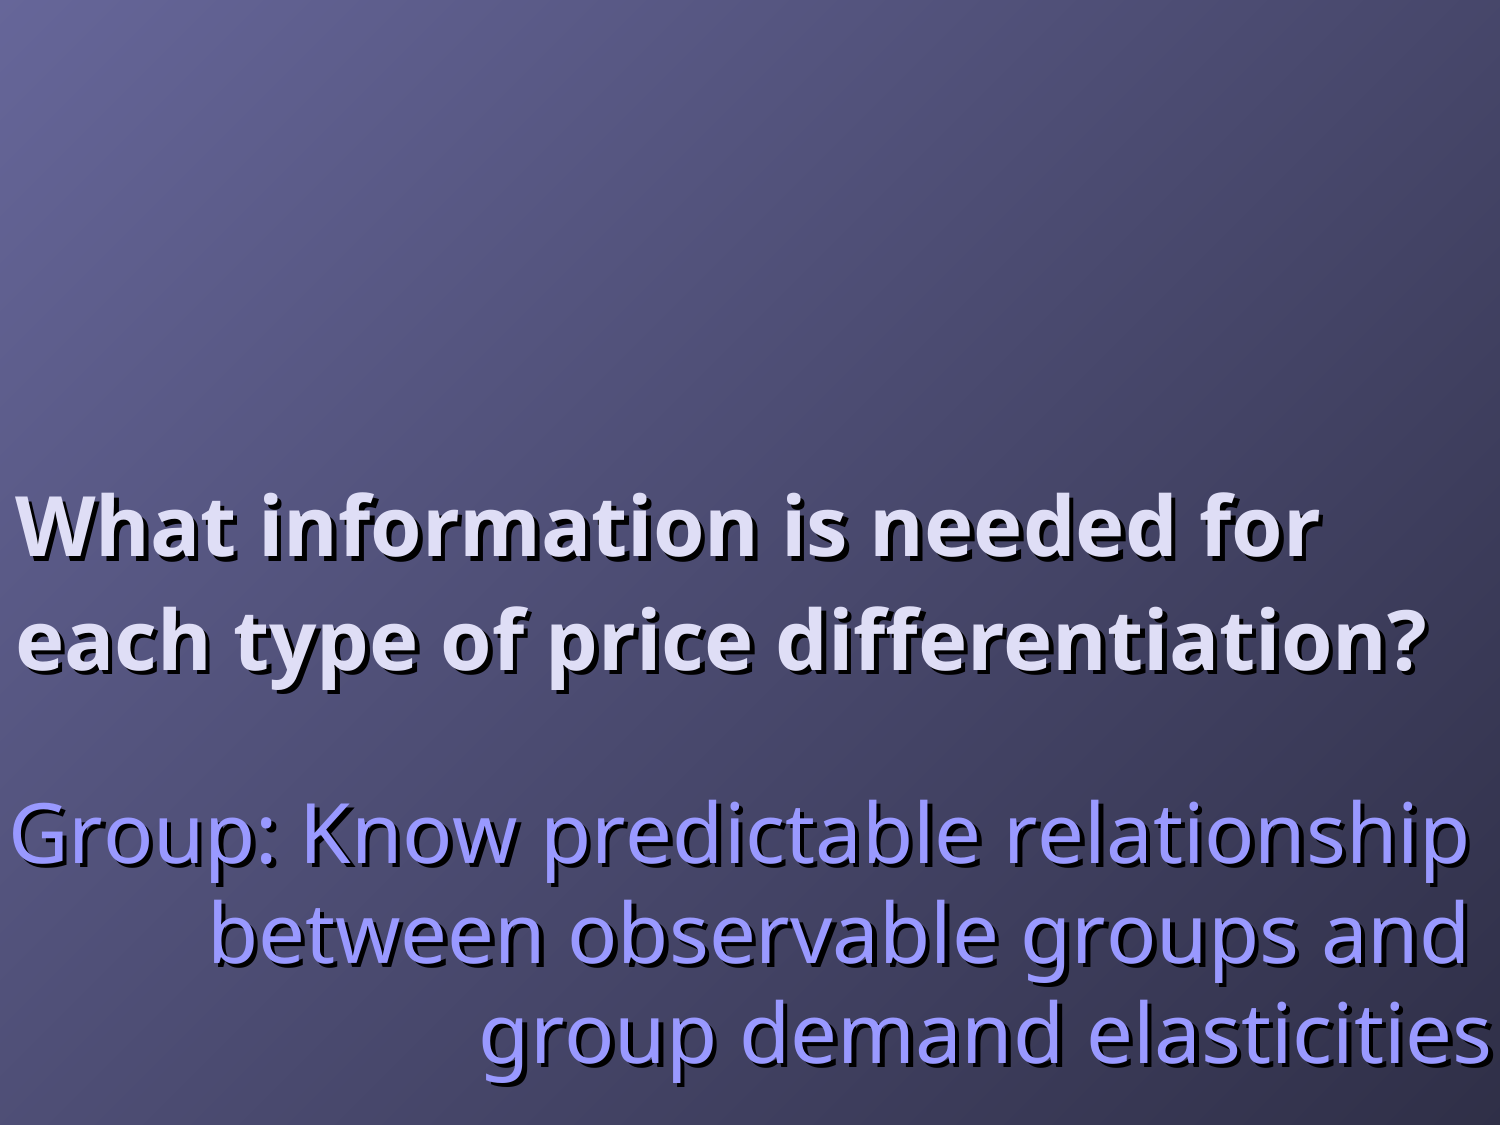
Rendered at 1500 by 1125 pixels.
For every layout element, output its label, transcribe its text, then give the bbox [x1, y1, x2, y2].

title What information is needed for each type of price differentiation? [0, 473, 1500, 689]
text_box Group: Know predictable relationship between observable groups and group demand elasticities [0, 772, 1500, 1088]
